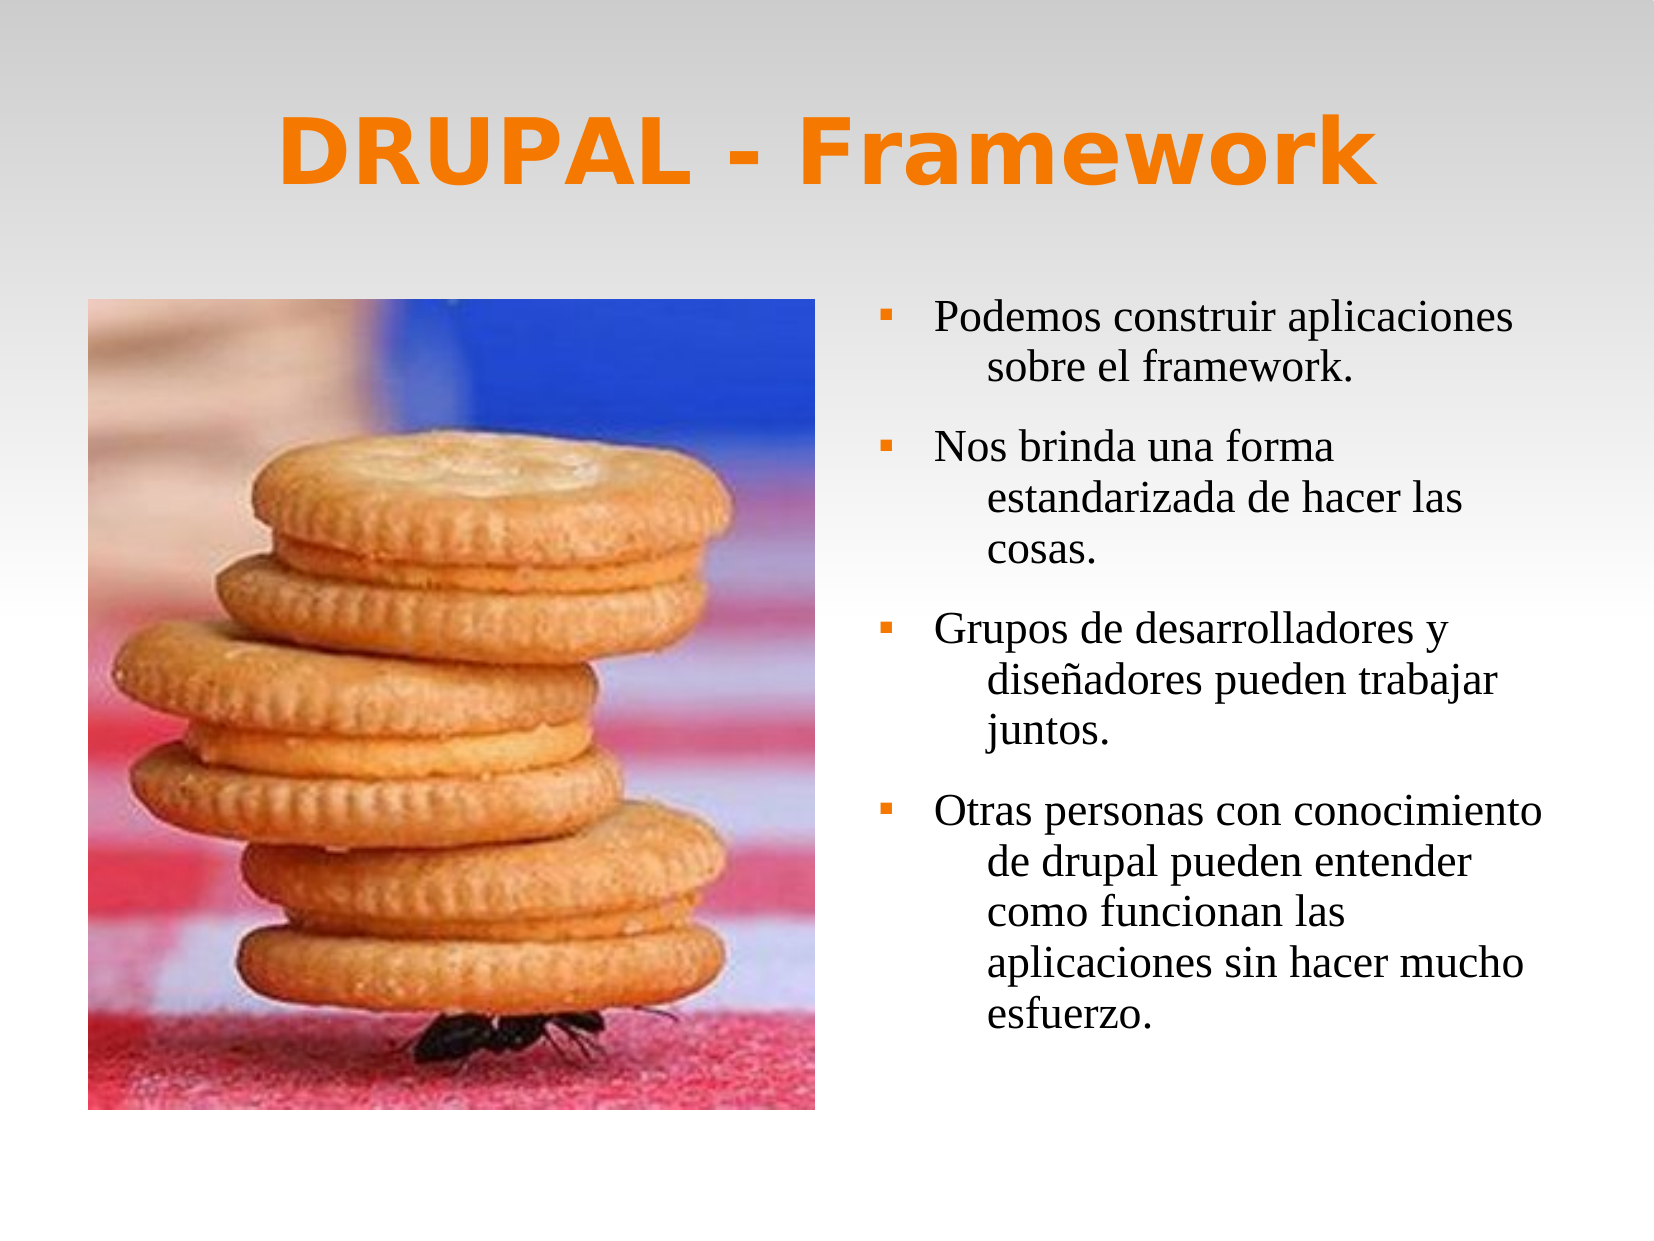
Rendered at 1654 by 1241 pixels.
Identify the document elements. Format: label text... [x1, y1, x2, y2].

title DRUPAL - Framework [82, 49, 1571, 257]
picture [88, 299, 815, 1110]
list Podemos construir aplicaciones sobre el framework. Nos brinda una forma estandarizada de hacer las cosas. Grupos de desarrolladores y diseñadores pueden trabajar juntos. Otras personas con conocimiento de drupal pueden entender como funcionan las aplicaciones sin hacer mucho esfuerzo. [845, 290, 1572, 1101]
